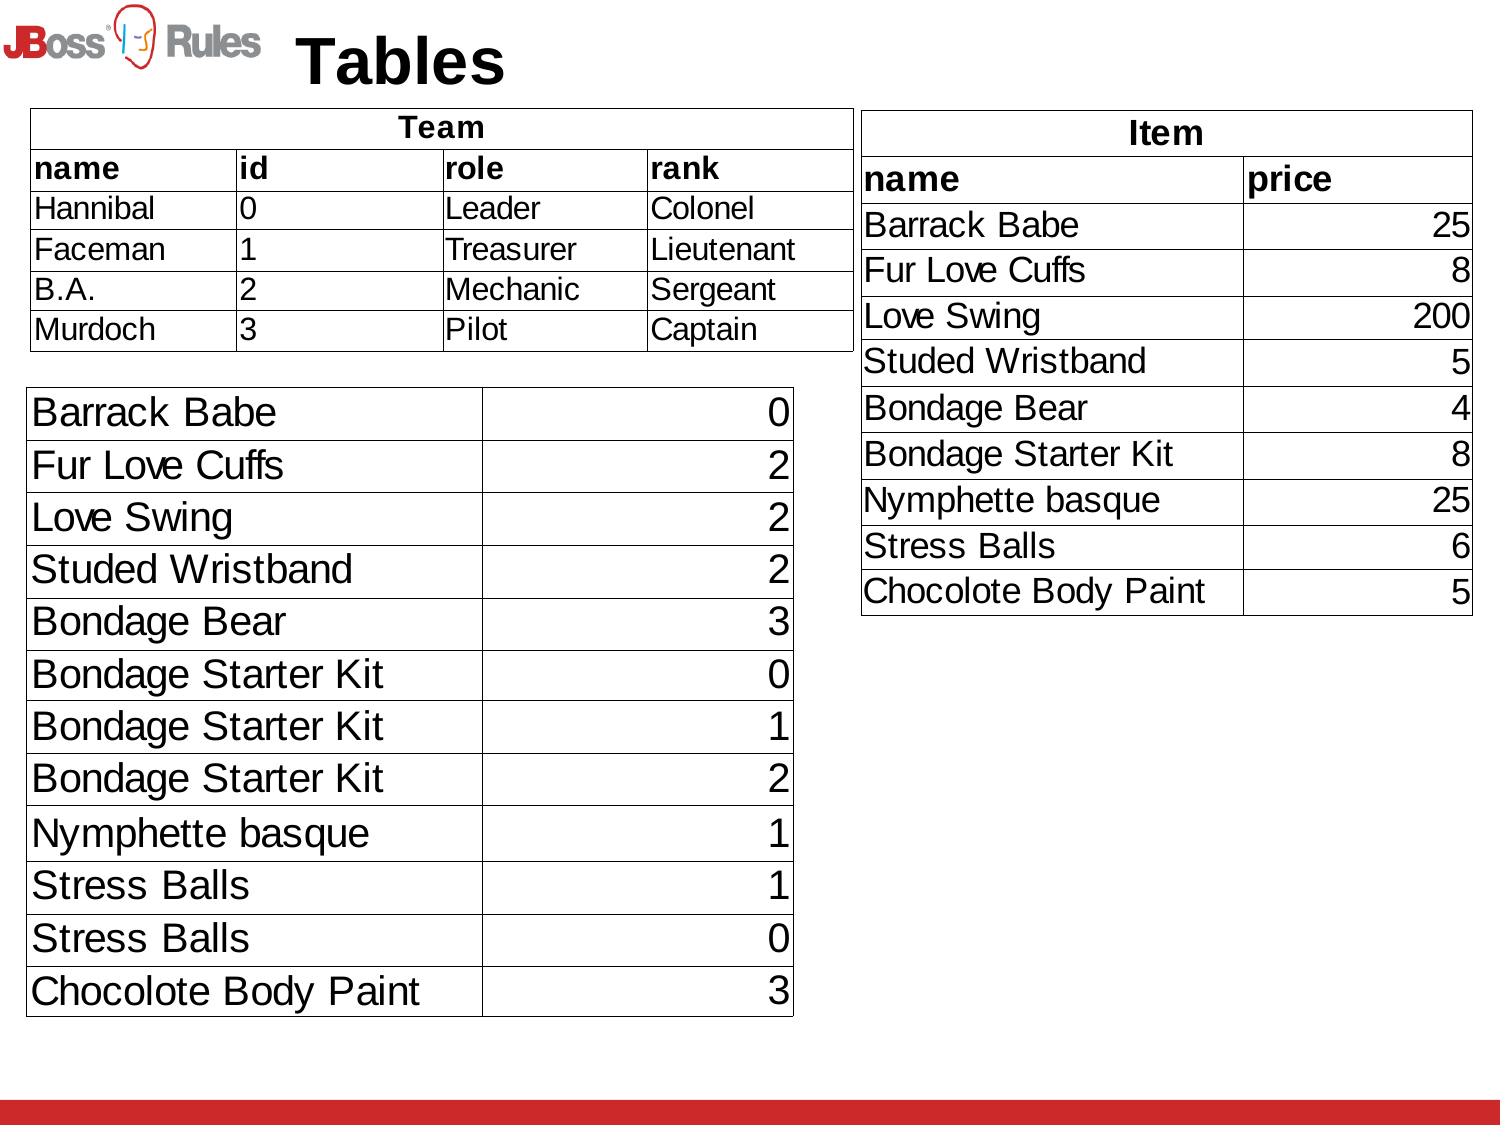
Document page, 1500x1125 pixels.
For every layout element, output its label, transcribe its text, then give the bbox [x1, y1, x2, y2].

chart [27, 105, 1478, 621]
title Tables [295, 12, 1496, 111]
picture [0, 0, 266, 73]
chart [23, 383, 798, 1075]
